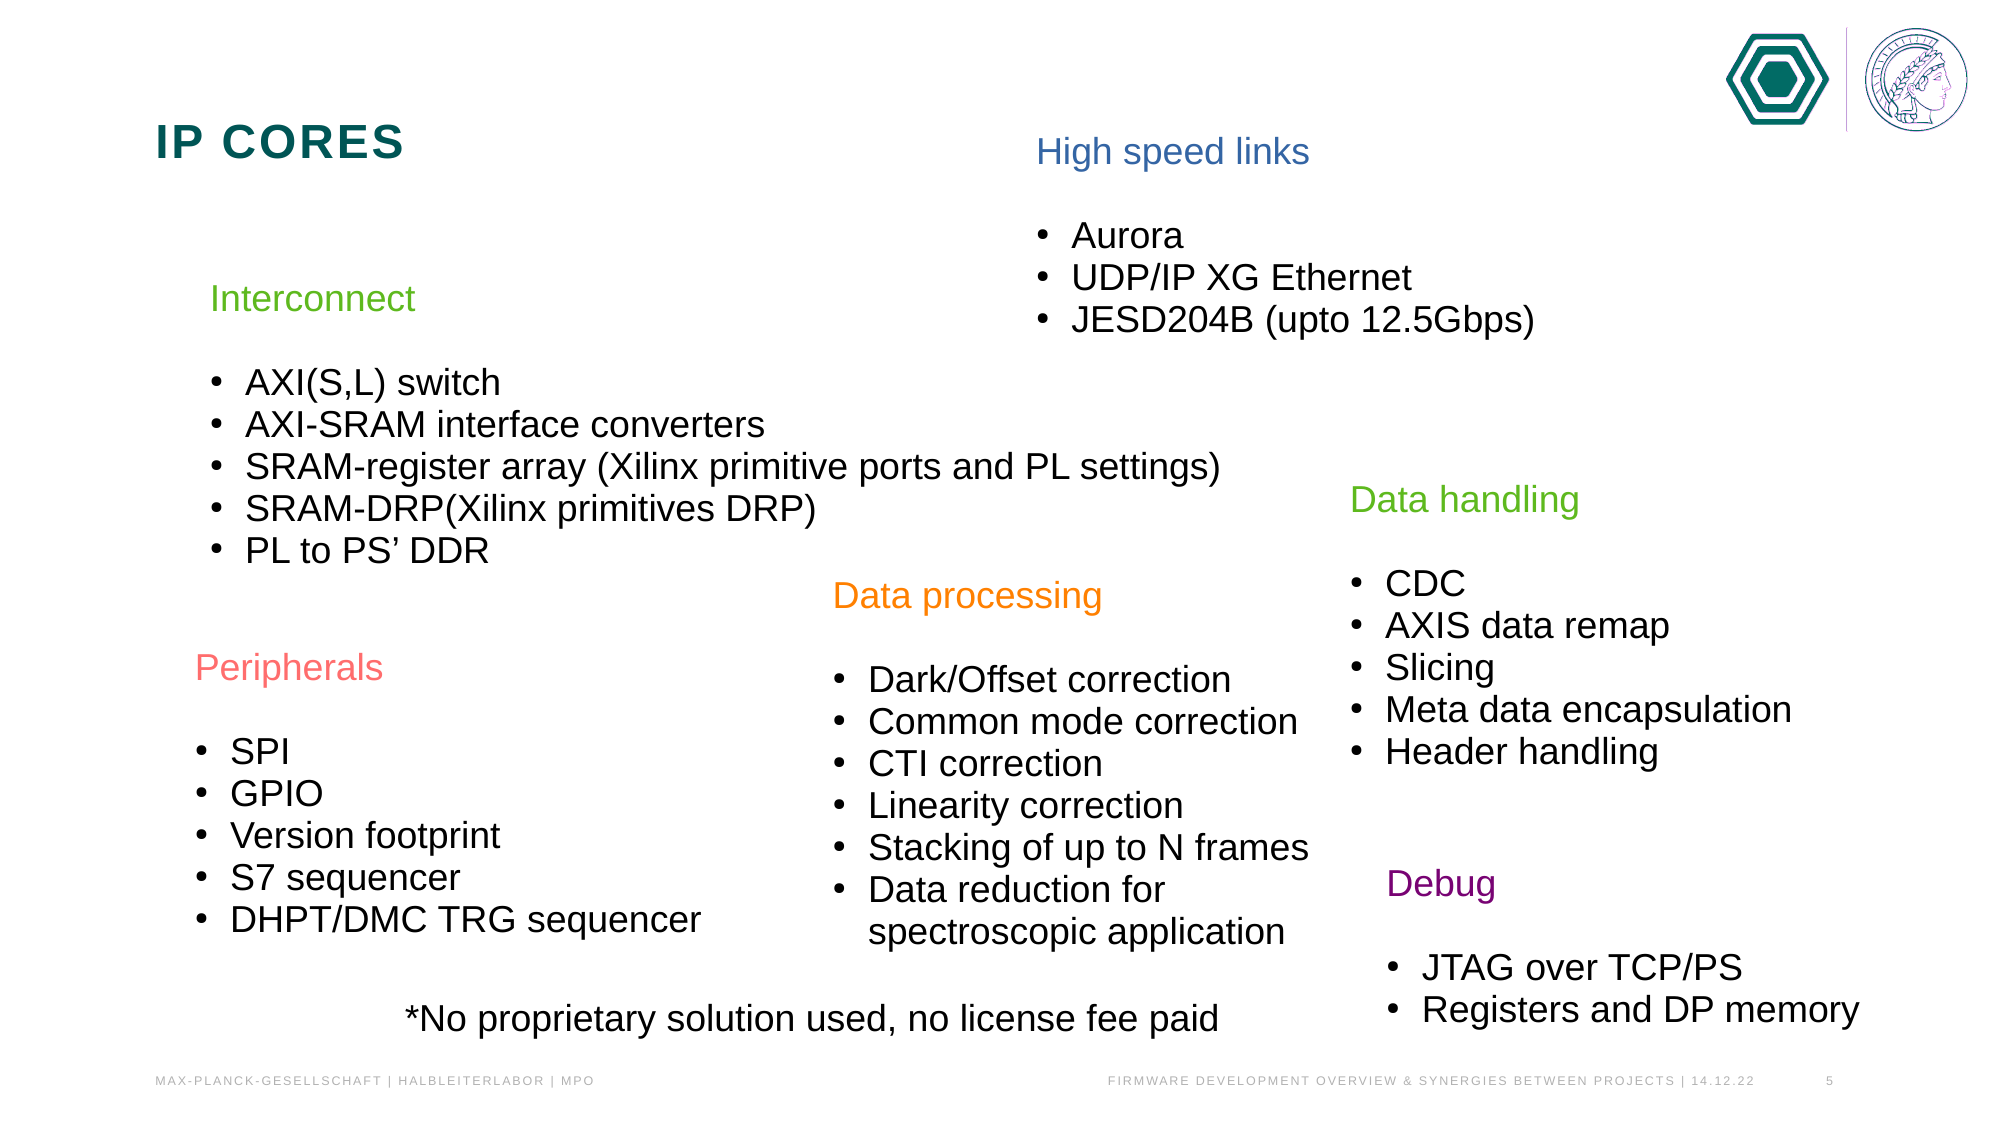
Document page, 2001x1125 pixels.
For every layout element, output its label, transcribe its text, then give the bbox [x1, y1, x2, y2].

text_box *No proprietary solution used, no license fee paid [390, 990, 1235, 1047]
title IP cores [155, 113, 1426, 196]
text_box Peripherals SPI GPIO Version footprint S7 sequencer DHPT/DMC TRG sequencer [180, 639, 717, 991]
text_box High speed links Aurora UDP/IP XG Ethernet JESD204B (upto 12.5Gbps) [1021, 123, 1576, 390]
picture [1709, 10, 1986, 147]
text_box Data handling CDC AXIS data remap Slicing Meta data encapsulation Header handling [1335, 471, 1889, 781]
text_box Debug JTAG over TCP/PS Registers and DP memory [1371, 855, 1876, 1038]
text_box Interconnect AXI(S,L) switch AXI-SRAM interface converters SRAM-register array (Xilinx primitive ports and PL settings) SRAM-DRP(Xilinx primitives DRP) PL to PS’ DDR [195, 270, 1237, 621]
text_box Data processing Dark/Offset correction Common mode correction CTI correction Linearity correction Stacking of up to N frames Data reduction for spectroscopic application [818, 567, 1372, 1002]
